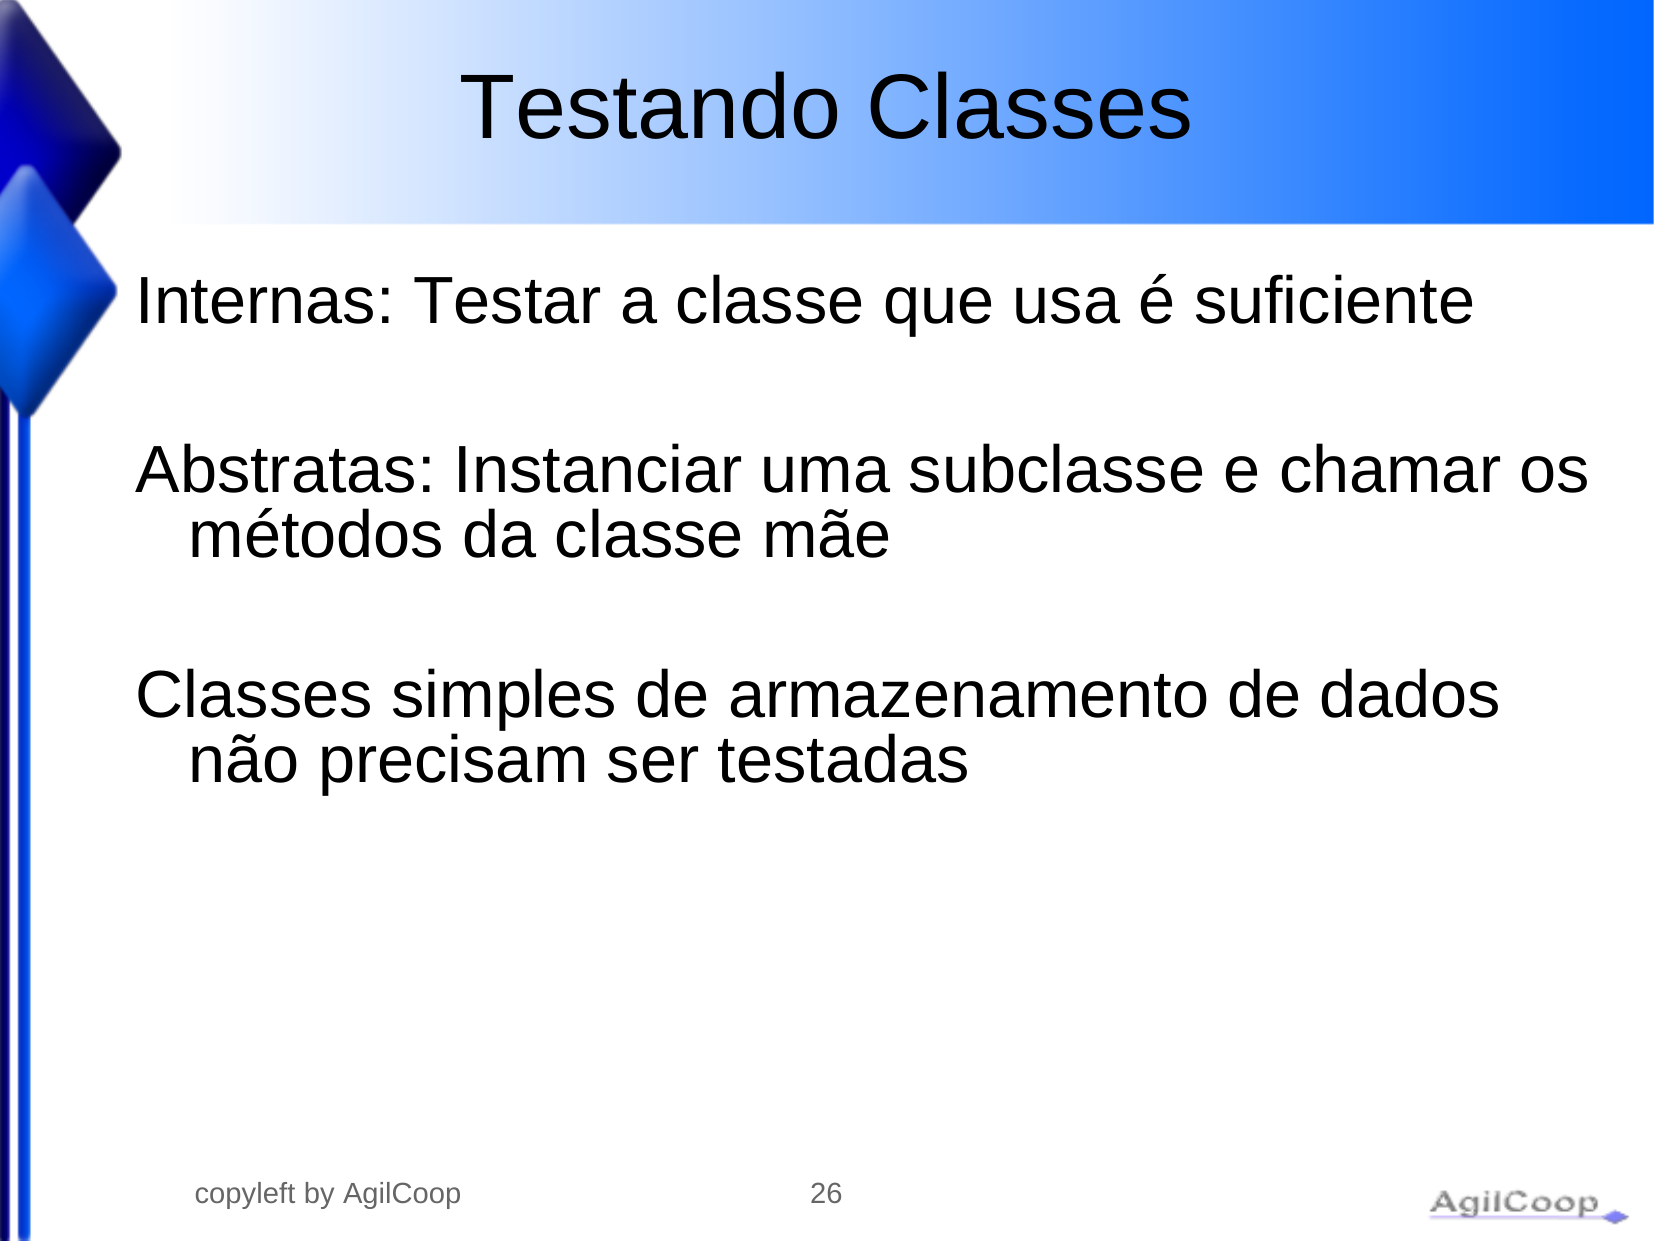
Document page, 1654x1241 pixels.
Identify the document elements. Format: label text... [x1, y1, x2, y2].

picture [0, 0, 1654, 1241]
list Internas: Testar a classe que usa é suficiente Abstratas: Instanciar uma subclasse e chamar os métodos da classe mãe Classes simples de armazenamento de dados não precisam ser testadas [118, 271, 1607, 818]
title Testando Classes [82, 60, 1571, 163]
